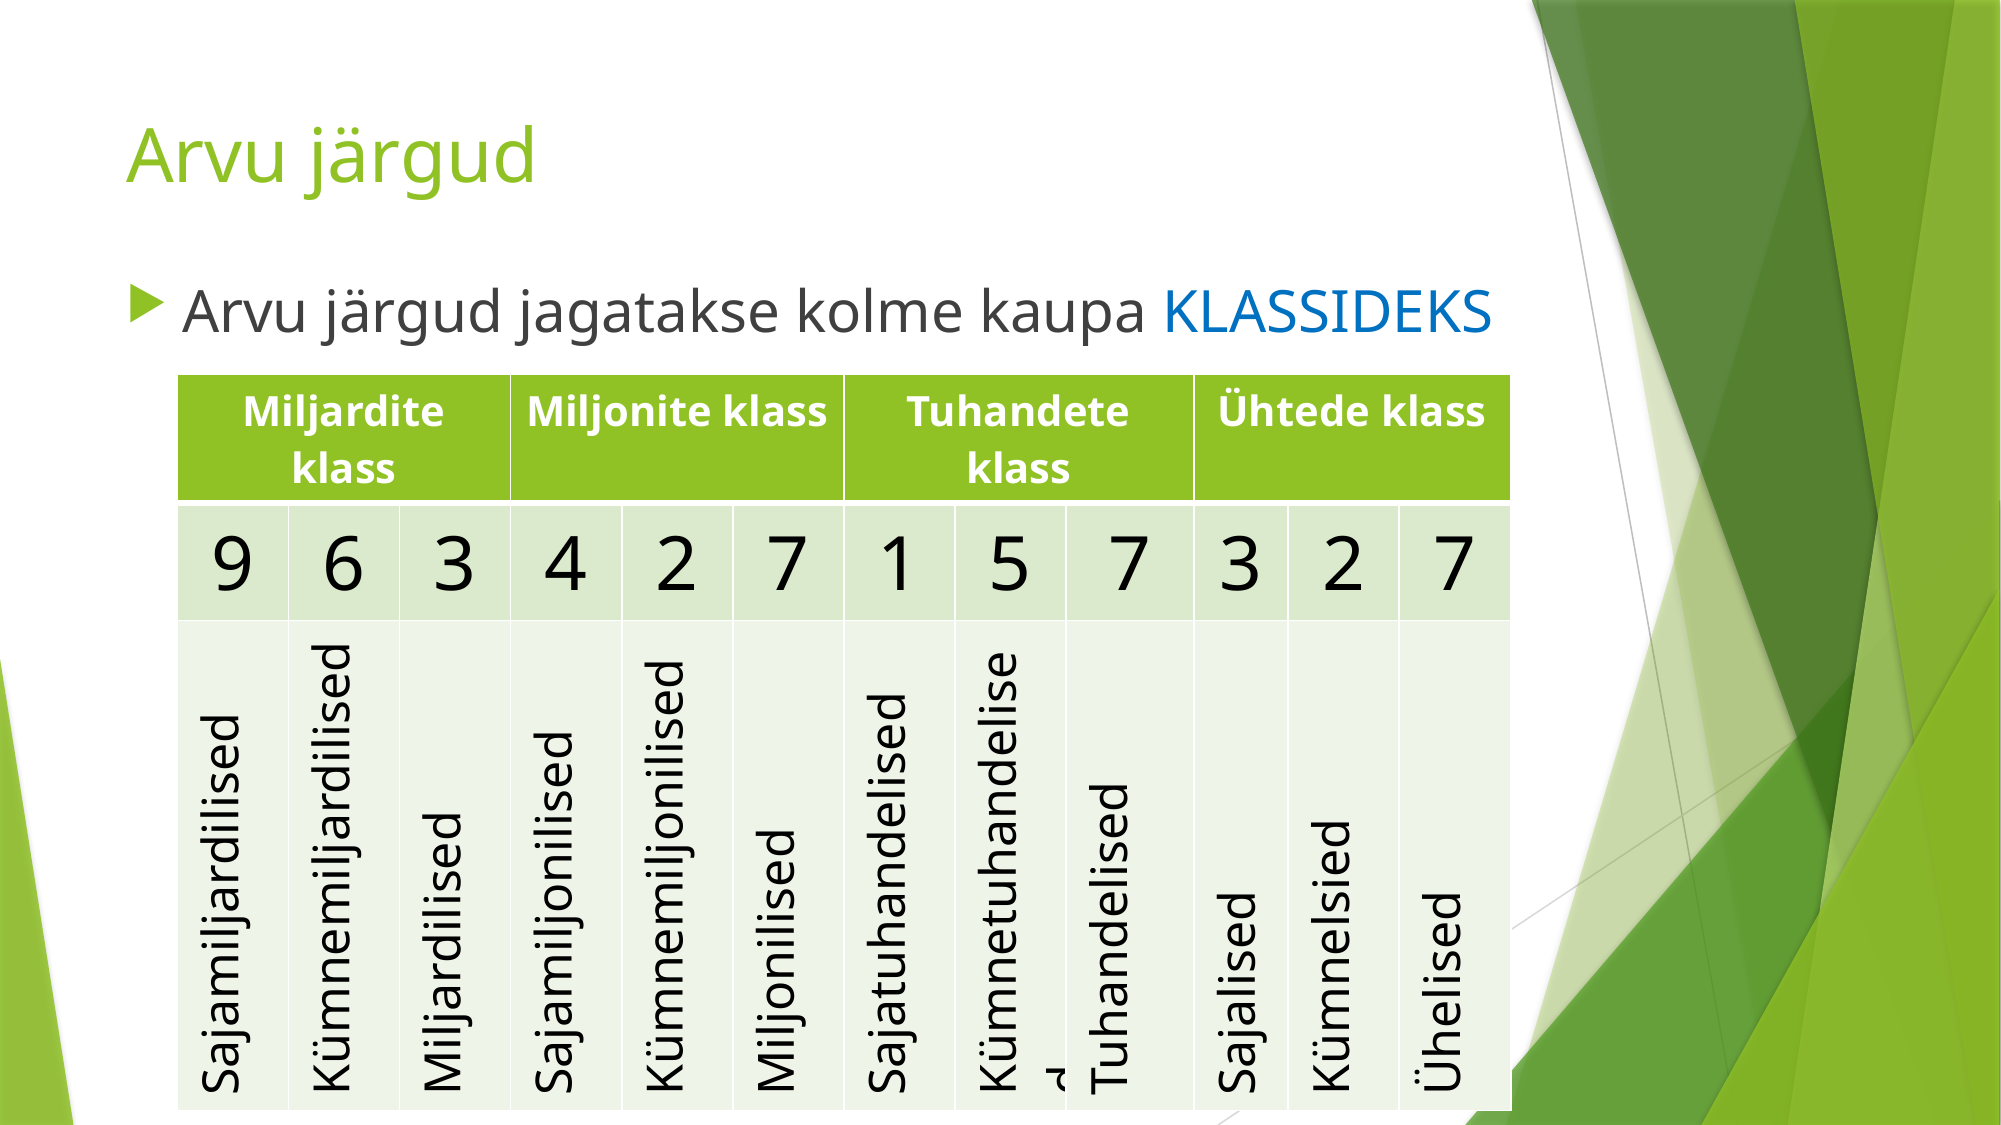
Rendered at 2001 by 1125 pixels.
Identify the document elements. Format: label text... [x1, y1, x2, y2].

table_cell 7 [1067, 506, 1193, 620]
table_cell 1 [845, 506, 954, 620]
table_cell Kümnelsied [1289, 621, 1398, 1110]
table_cell 4 [511, 506, 621, 620]
table_cell 6 [289, 506, 399, 620]
table_cell Sajamiljonilised [511, 621, 621, 1110]
table_cell Sajatuhandelised [845, 621, 954, 1110]
table_cell 3 [400, 506, 510, 620]
table_cell Kümnemiljonilised [623, 621, 732, 1110]
table_cell 3 [1195, 506, 1287, 620]
table_cell 5 [956, 506, 1065, 620]
table_cell Sajalised [1195, 621, 1287, 1110]
table_cell 2 [623, 506, 732, 620]
list Arvu järgud jagatakse kolme kaupa KLASSIDEKS [111, 266, 1522, 904]
table_header Miljardite klass [178, 375, 510, 500]
table_cell 2 [1289, 506, 1398, 620]
table_cell 9 [178, 506, 288, 620]
table_header Tuhandete klass [845, 375, 1193, 500]
table_cell Miljardilised [400, 621, 510, 1110]
table_cell Sajamiljardilised [178, 621, 288, 1110]
table_cell Ühelised [1400, 621, 1510, 1110]
table_cell Tuhandelised [1067, 621, 1193, 1110]
table_cell 7 [1400, 506, 1510, 620]
title Arvu järgud [111, 99, 1522, 266]
table_cell 7 [734, 506, 843, 620]
table_header Miljonite klass [511, 375, 843, 500]
table_cell Miljonilised [734, 621, 843, 1110]
table_cell Kümnemiljardilised [289, 621, 399, 1110]
table_header Ühtede klass [1195, 375, 1510, 500]
table_cell Kümnetuhandelised [956, 621, 1065, 1110]
